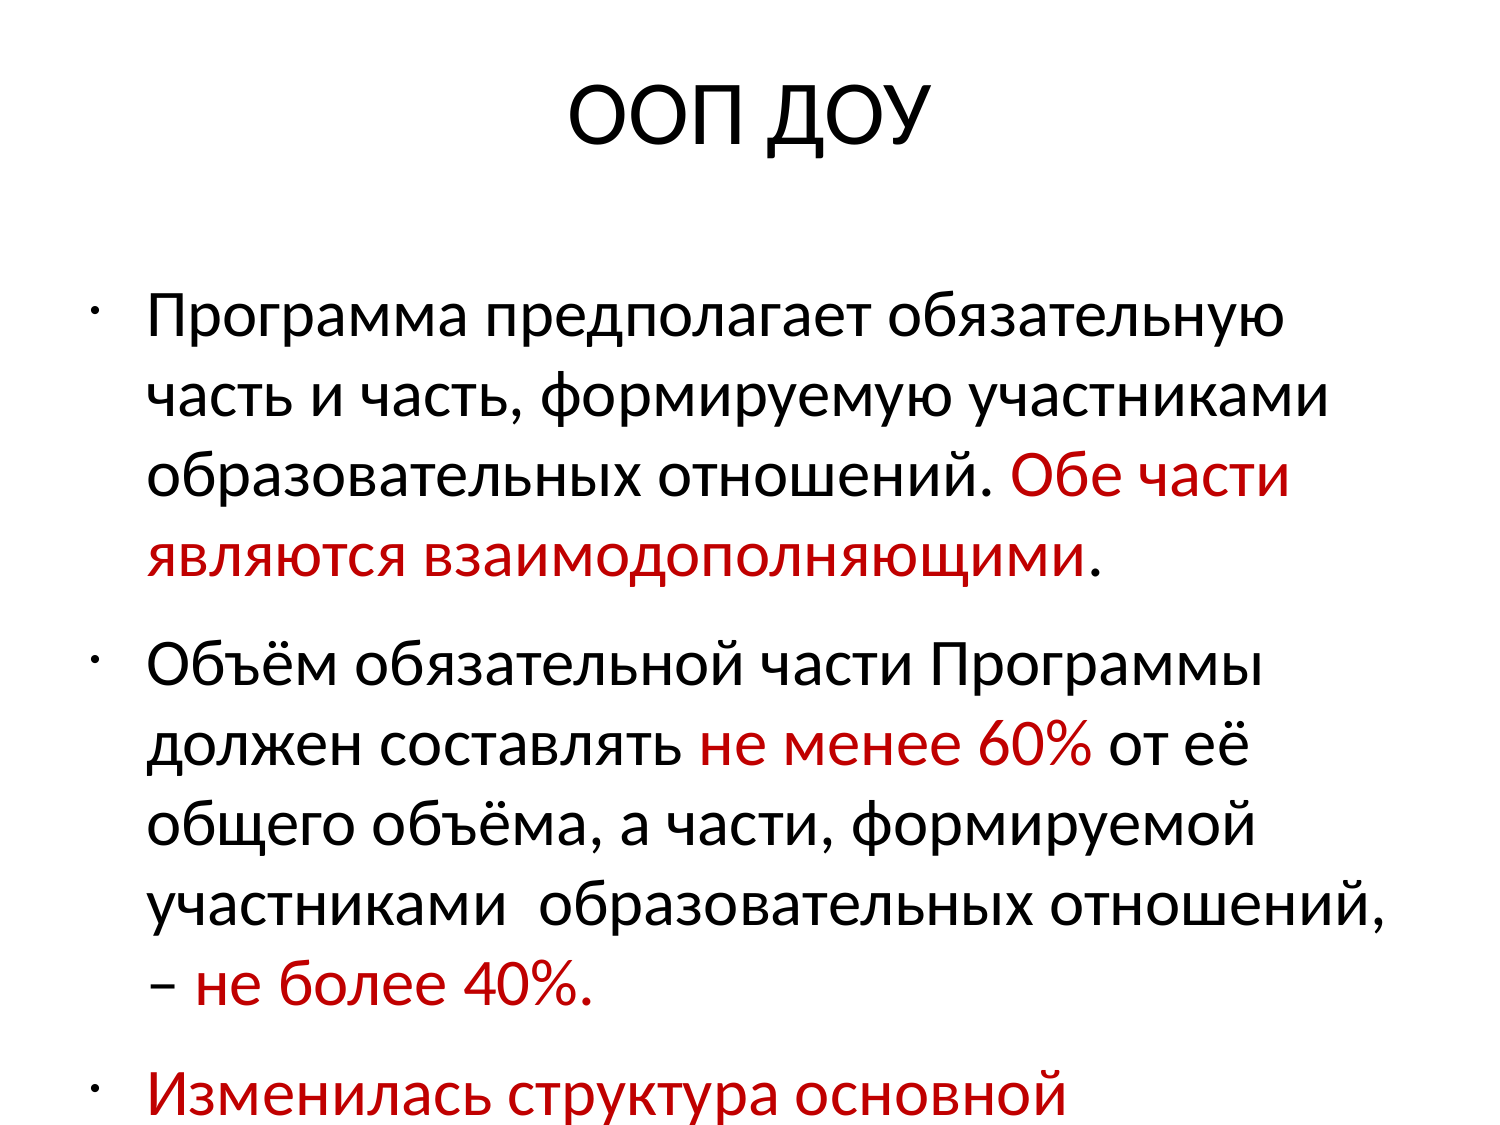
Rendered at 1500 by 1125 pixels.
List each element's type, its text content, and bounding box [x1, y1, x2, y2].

list Программа предполагает обязательную часть и часть, формируемую участниками образовательных отношений. Обе части являются взаимодополняющими. Объём обязательной части Программы должен составлять не менее 60% от её общего объёма, а части, формируемой участниками образовательных отношений, – не более 40%. Изменилась структура основной образовательной программы, теперь программа должна включать три основных раздела: целевой, содержательный и организационный, в каждом из которых отражается обязательная часть и часть, формируемая участниками образовательного процесса. [75, 262, 1425, 1005]
title ООП ДОУ [75, 45, 1425, 233]
